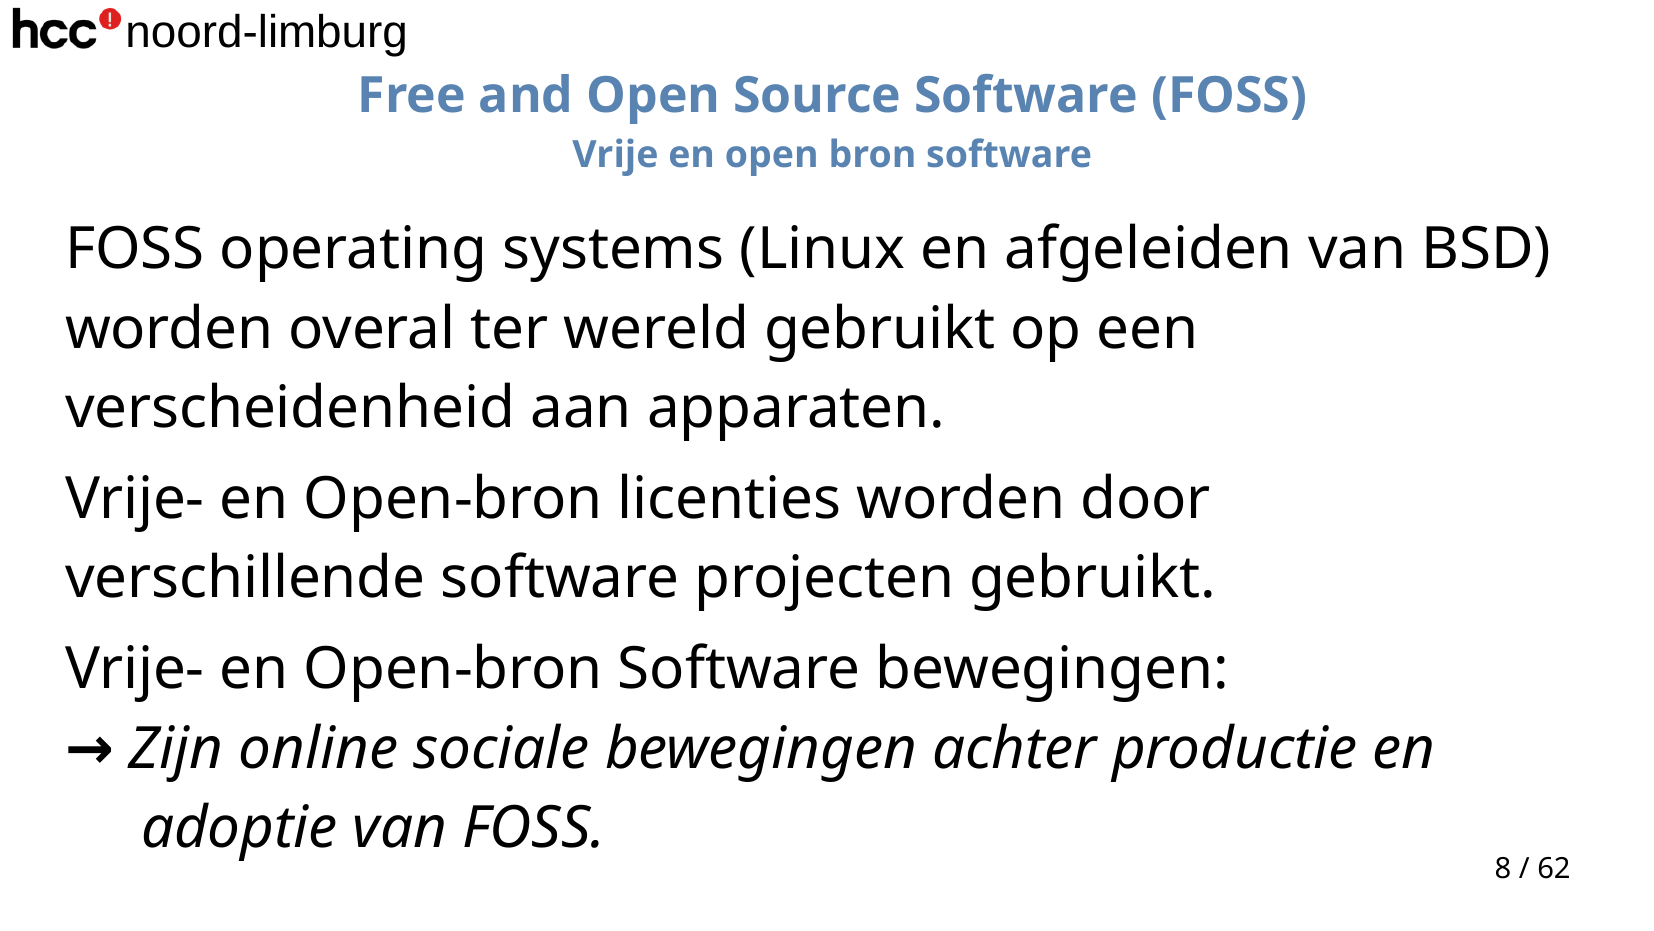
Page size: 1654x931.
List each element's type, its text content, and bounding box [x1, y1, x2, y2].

subtitle FOSS operating systems (Linux en afgeleiden van BSD) worden overal ter wereld gebruikt op een verscheidenheid aan apparaten. Vrije- en Open-bron licenties worden door verschillende software projecten gebruikt. Vrije- en Open-bron Software bewegingen: → Zijn online sociale bewegingen achter productie en adoptie van FOSS. [64, 206, 1554, 865]
picture [11, 6, 122, 50]
title Free and Open Source Software (FOSS) Vrije en open bron software [129, 59, 1536, 179]
